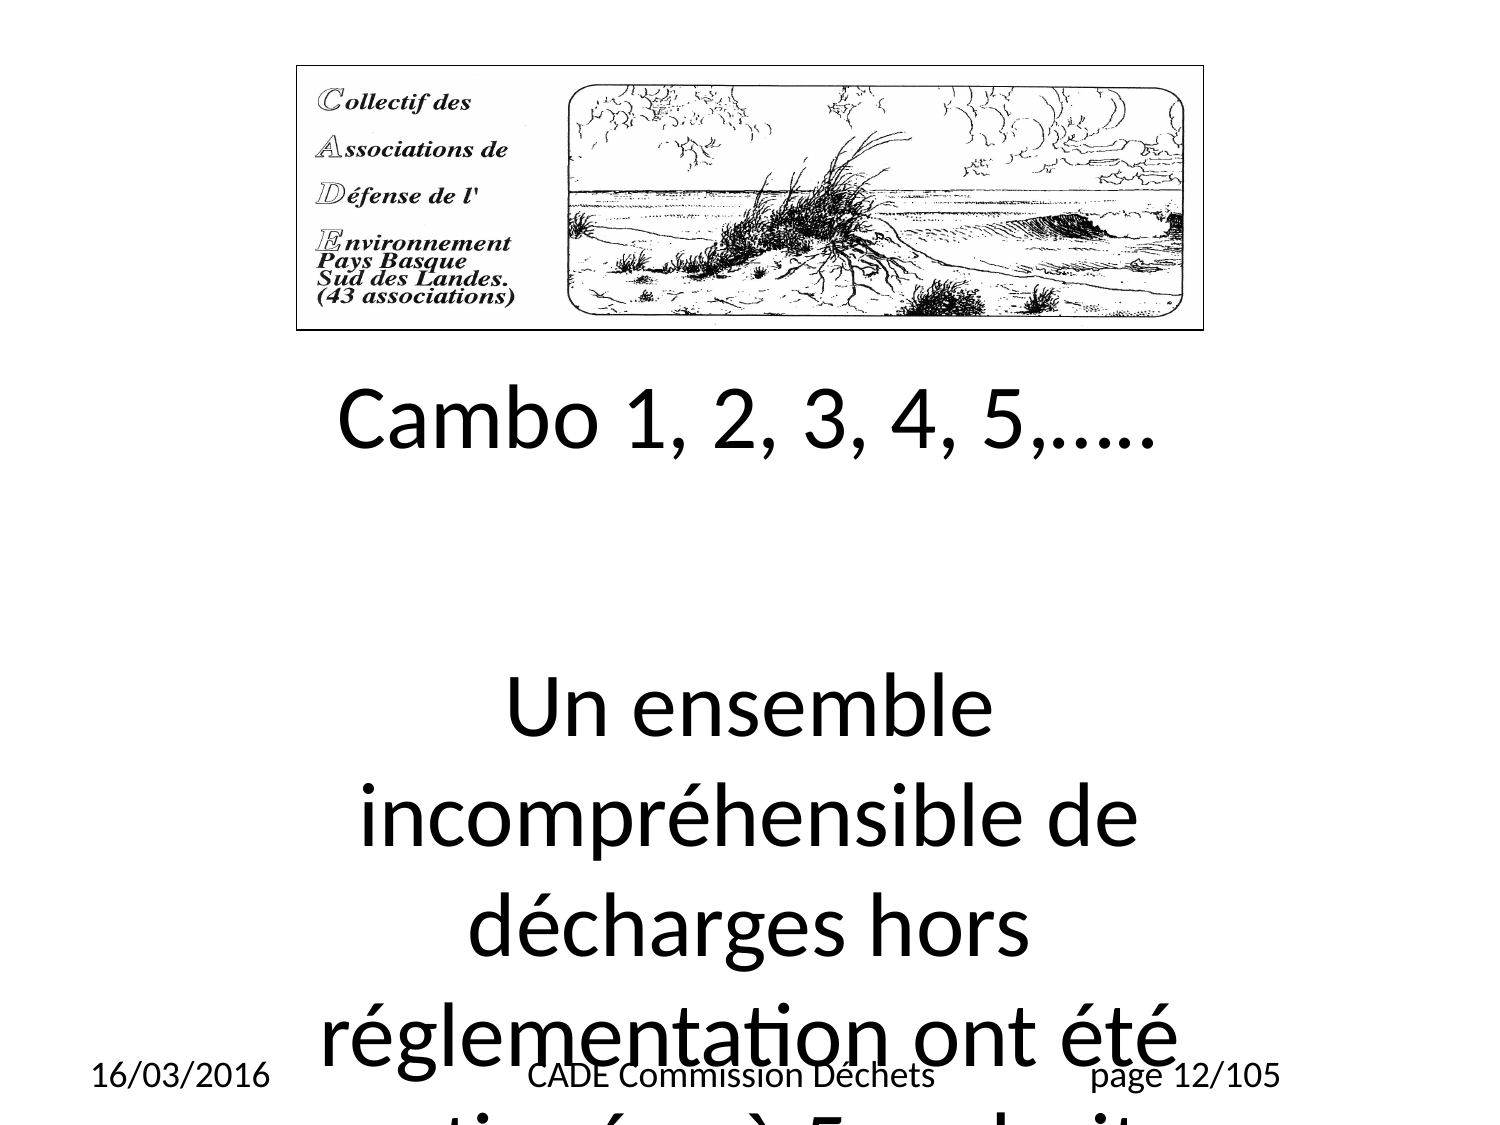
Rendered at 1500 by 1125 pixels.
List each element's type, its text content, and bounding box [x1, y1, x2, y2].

slide_number 16/03/2016 [75, 1042, 425, 1103]
title Cambo 1, 2, 3, 4, 5,….. [112, 349, 1388, 591]
slide_number page <numéro>/105 [1074, 1042, 1425, 1103]
subtitle Un ensemble incompréhensible de décharges hors réglementation ont été pratiquées à 5 endroits différents, dans cette zone, décharges qui mettent en danger le biotope local et vont propager la pollution vers l’océan et d’autres communes du pays basque [225, 637, 1275, 925]
picture [297, 66, 1203, 329]
footer CADE Commission Déchets [512, 1042, 988, 1103]
